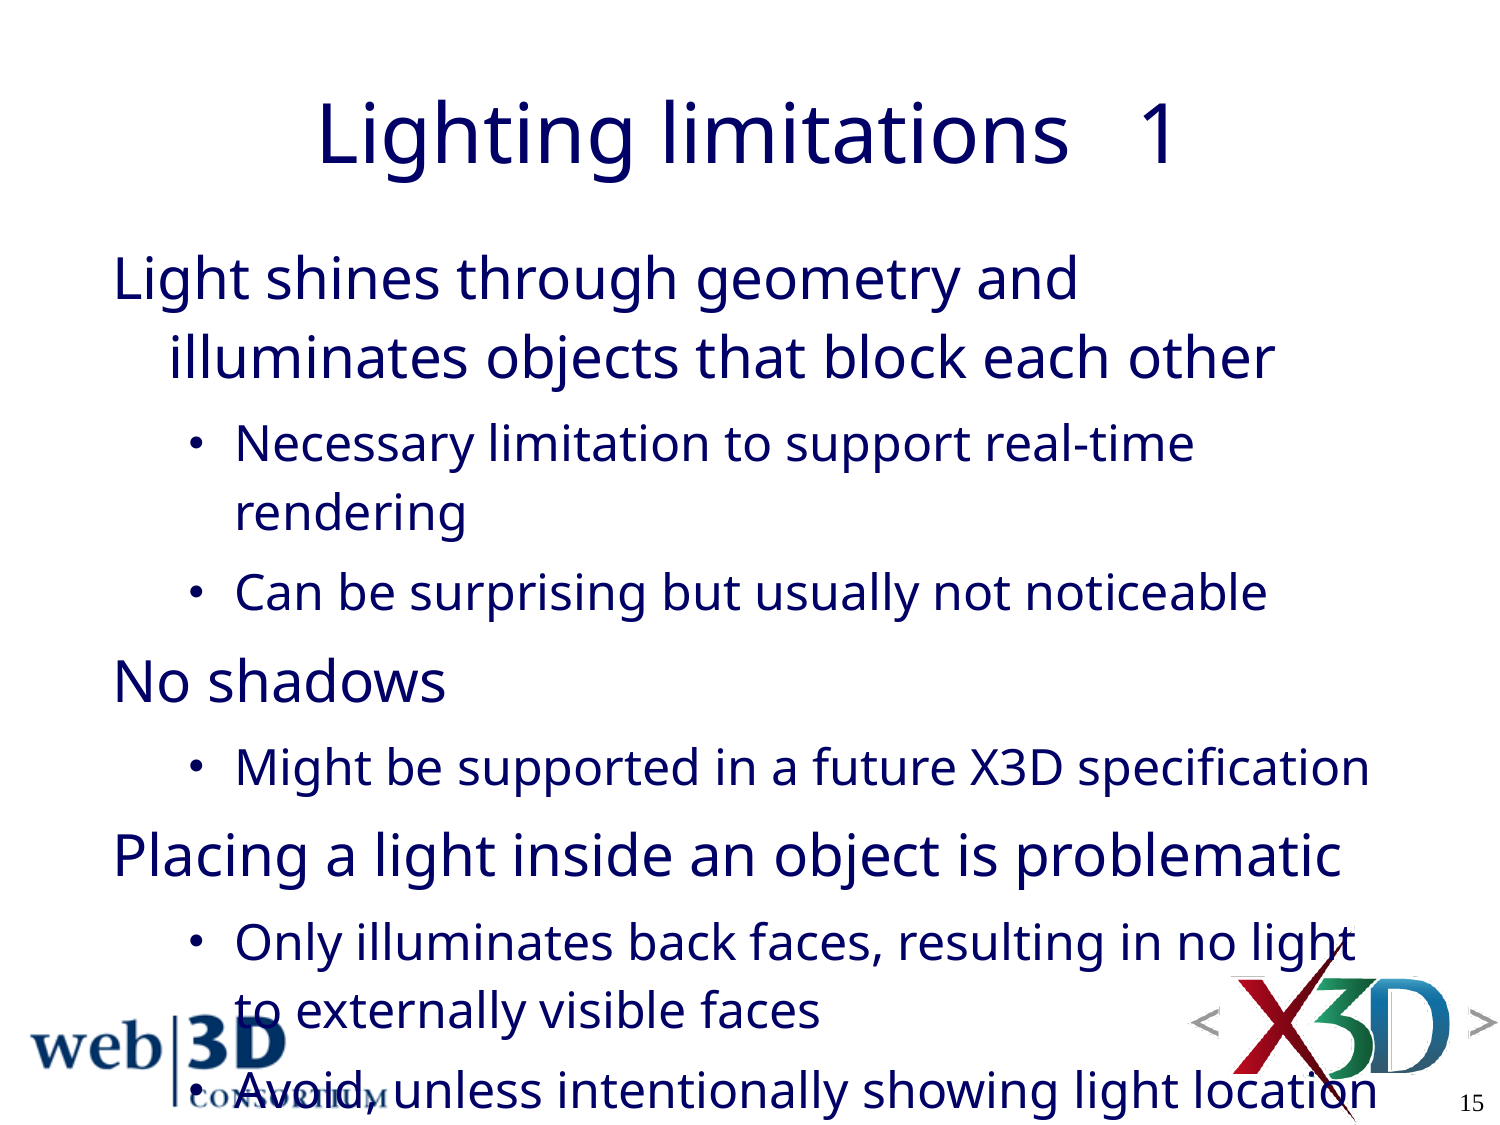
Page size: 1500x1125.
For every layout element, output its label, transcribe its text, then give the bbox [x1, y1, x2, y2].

picture [12, 998, 413, 1118]
picture [1187, 926, 1500, 1125]
title Lighting limitations 1 [112, 44, 1388, 218]
list Light shines through geometry and illuminates objects that block each other Necessary limitation to support real-time rendering Can be surprising but usually not noticeable No shadows Might be supported in a future X3D specification Placing a light inside an object is problematic Only illuminates back faces, resulting in no light to externally visible faces Avoid, unless intentionally showing light location [112, 237, 1388, 986]
